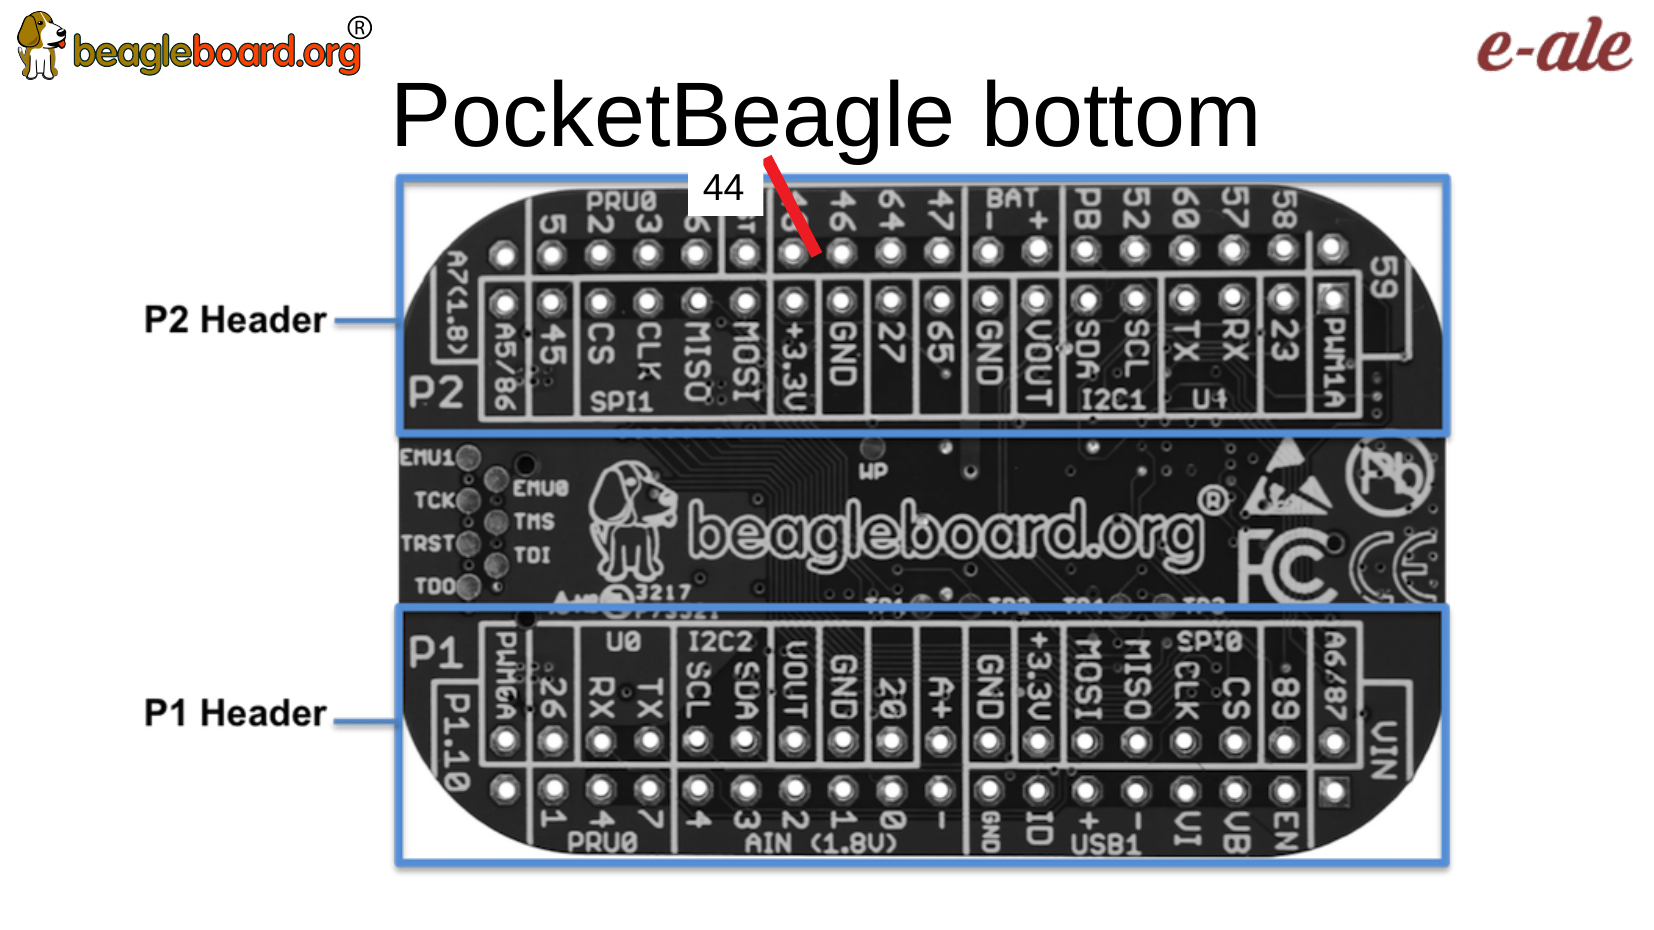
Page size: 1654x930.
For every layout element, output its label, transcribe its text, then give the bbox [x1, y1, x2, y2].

picture [17, 11, 372, 80]
picture [1475, 14, 1636, 74]
text_box 44 [688, 159, 764, 210]
picture [71, 165, 1478, 904]
title PocketBeagle bottom [82, 37, 1571, 193]
